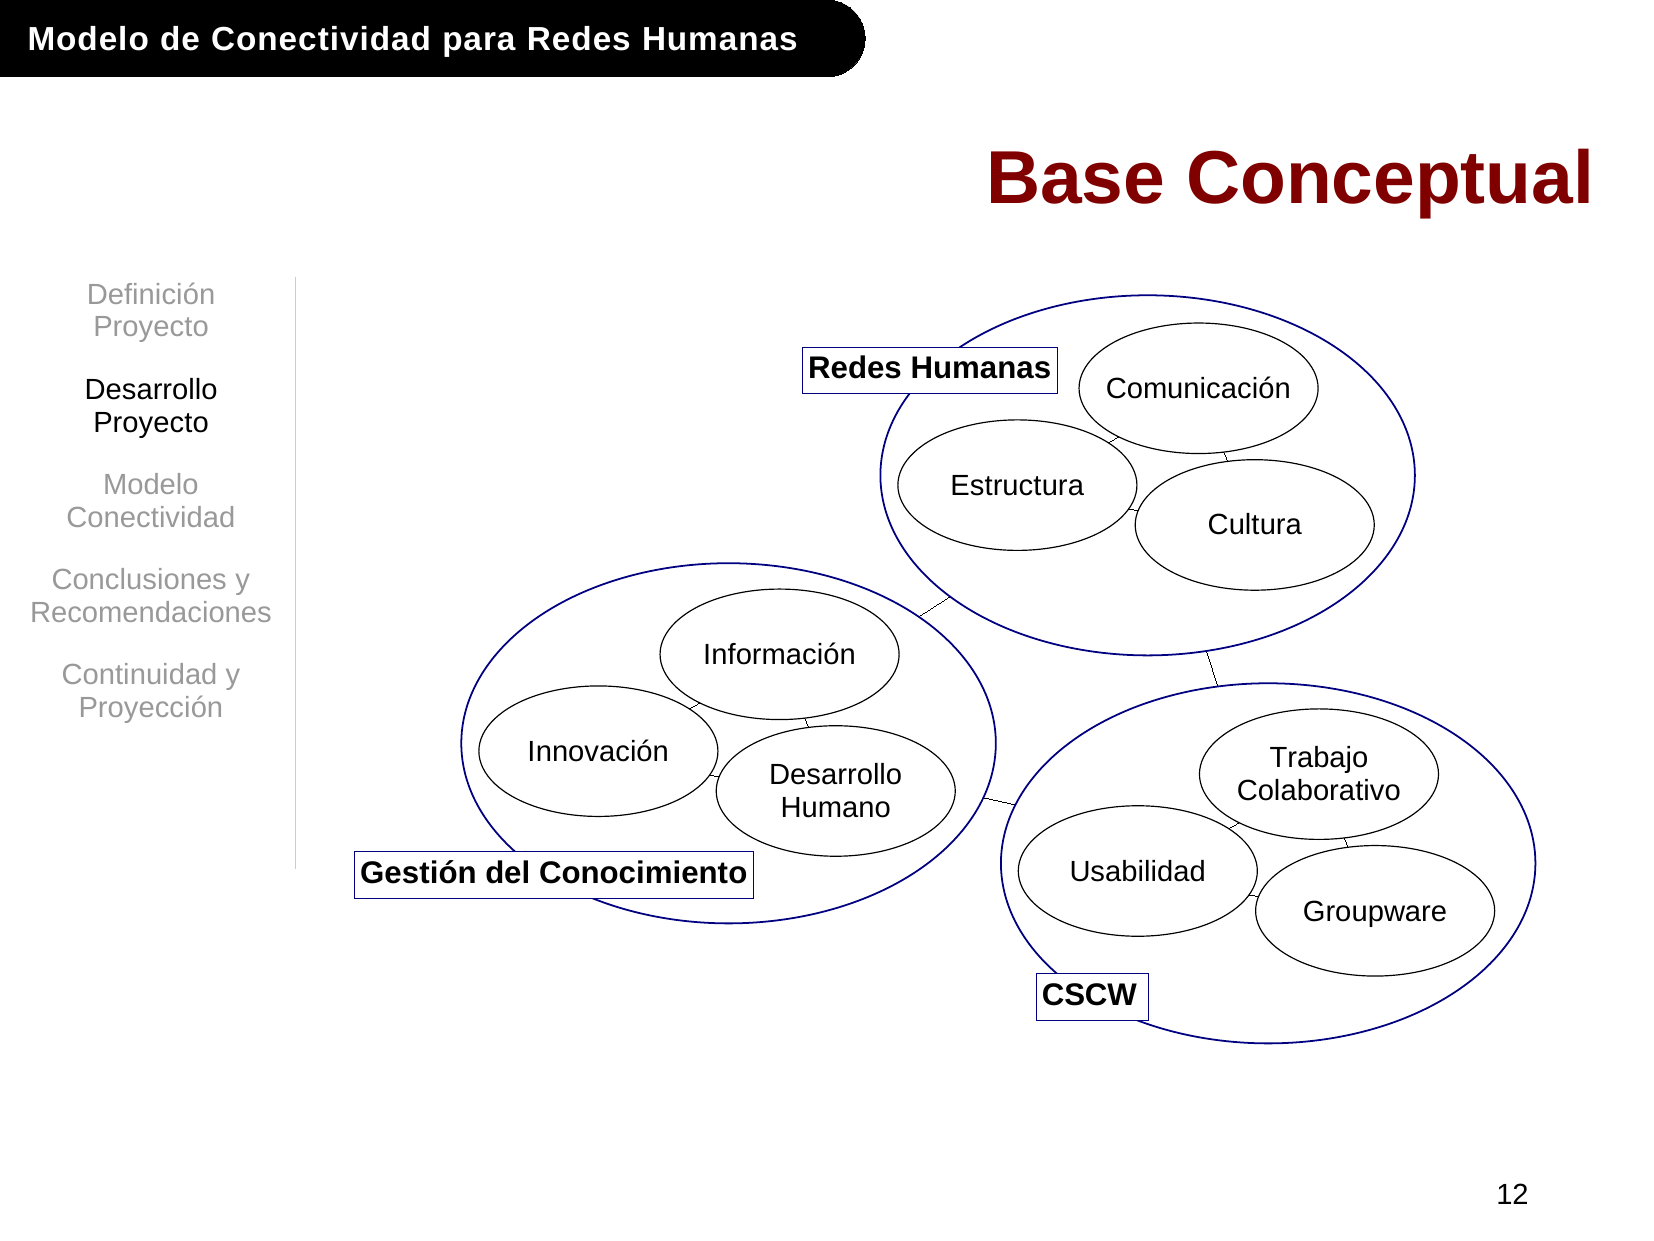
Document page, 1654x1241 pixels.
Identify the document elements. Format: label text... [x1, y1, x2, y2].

text_box Comunicación [1079, 323, 1319, 454]
text_box Groupware [1255, 845, 1495, 977]
text_box [880, 295, 1415, 656]
text_box [1000, 683, 1536, 1044]
text_box Estructura [897, 419, 1137, 551]
text_box CSCW [1036, 973, 1149, 1021]
text_box Información [660, 589, 900, 720]
text_box [461, 563, 996, 924]
text_box Cultura [1135, 459, 1375, 591]
text_box Redes Humanas [802, 347, 1058, 394]
text_box Gestión del Conocimiento [354, 851, 754, 899]
text_box Desarrollo Humano [716, 725, 956, 857]
title Base Conceptual [118, 118, 1595, 237]
list Definición Proyecto Desarrollo Proyecto Modelo Conectividad Conclusiones y Recomendaciones Continuidad y Proyección [17, 277, 285, 862]
text_box Innovación [478, 685, 718, 817]
text_box Usabilidad [1018, 805, 1258, 937]
text_box Trabajo Colaborativo [1199, 708, 1439, 840]
